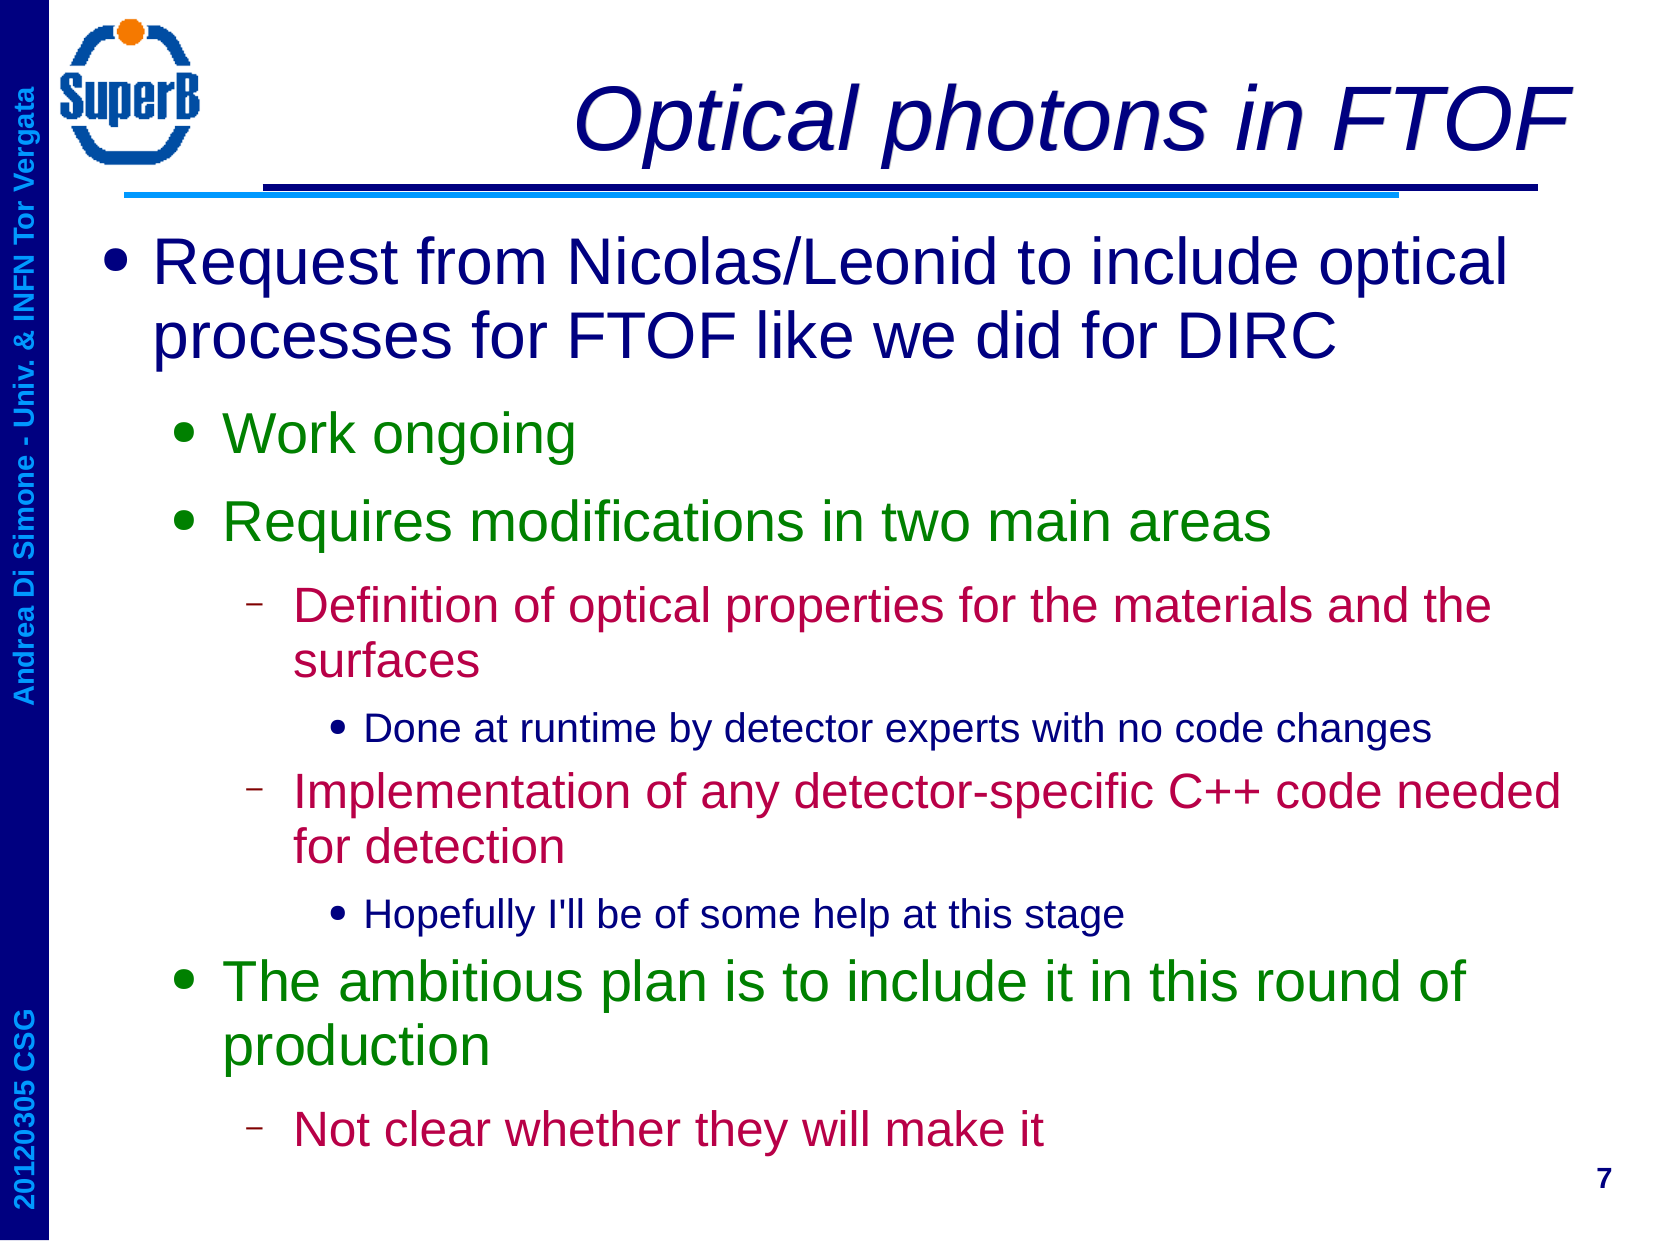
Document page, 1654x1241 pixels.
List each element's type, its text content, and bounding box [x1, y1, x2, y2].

title Optical photons in FTOF [82, 49, 1571, 188]
list Request from Nicolas/Leonid to include optical processes for FTOF like we did for DIRC Work ongoing Requires modifications in two main areas Definition of optical properties for the materials and the surfaces Done at runtime by detector experts with no code changes Implementation of any detector-specific C++ code needed for detection Hopefully I'll be of some help at this stage The ambitious plan is to include it in this round of production Not clear whether they will make it [82, 225, 1571, 1163]
picture [51, 16, 208, 170]
